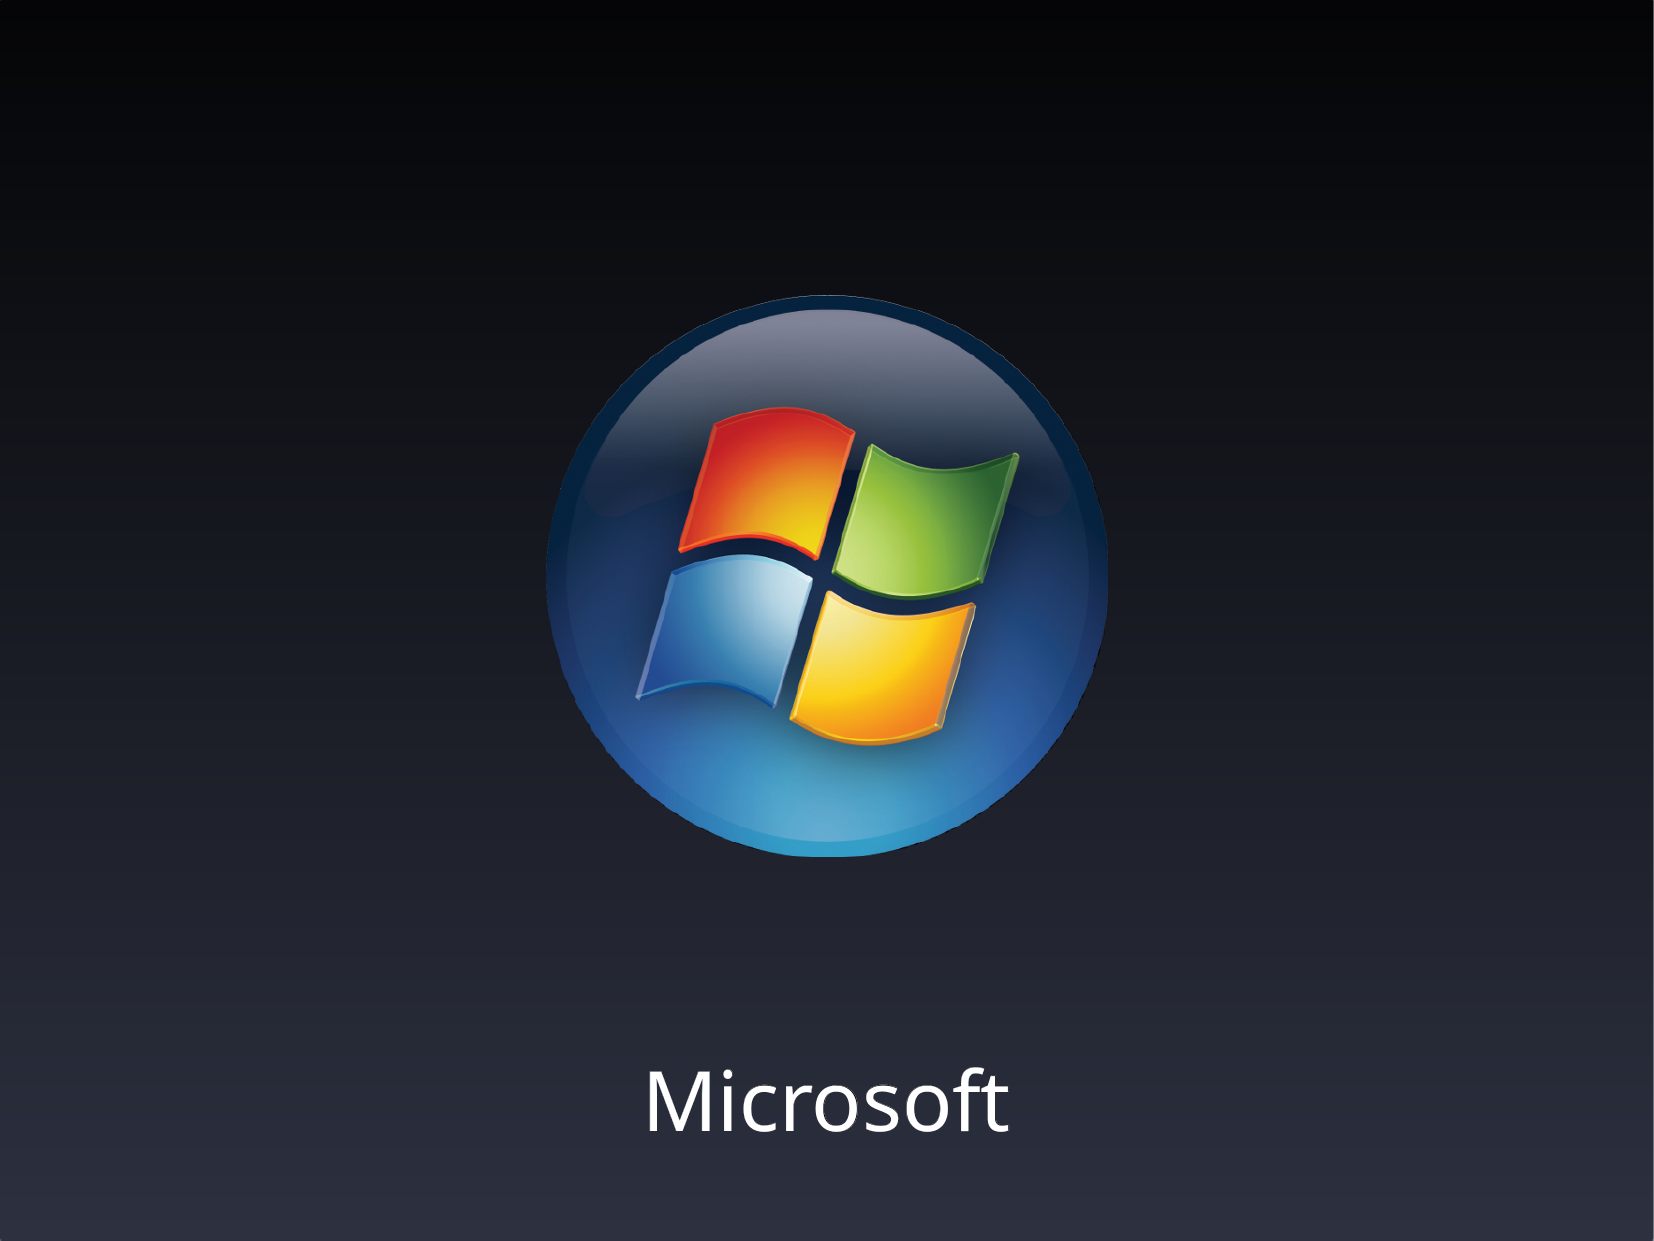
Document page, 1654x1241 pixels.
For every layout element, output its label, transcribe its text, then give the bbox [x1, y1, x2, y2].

text_box Microsoft [206, 1034, 1447, 1145]
picture [0, 0, 1654, 1241]
